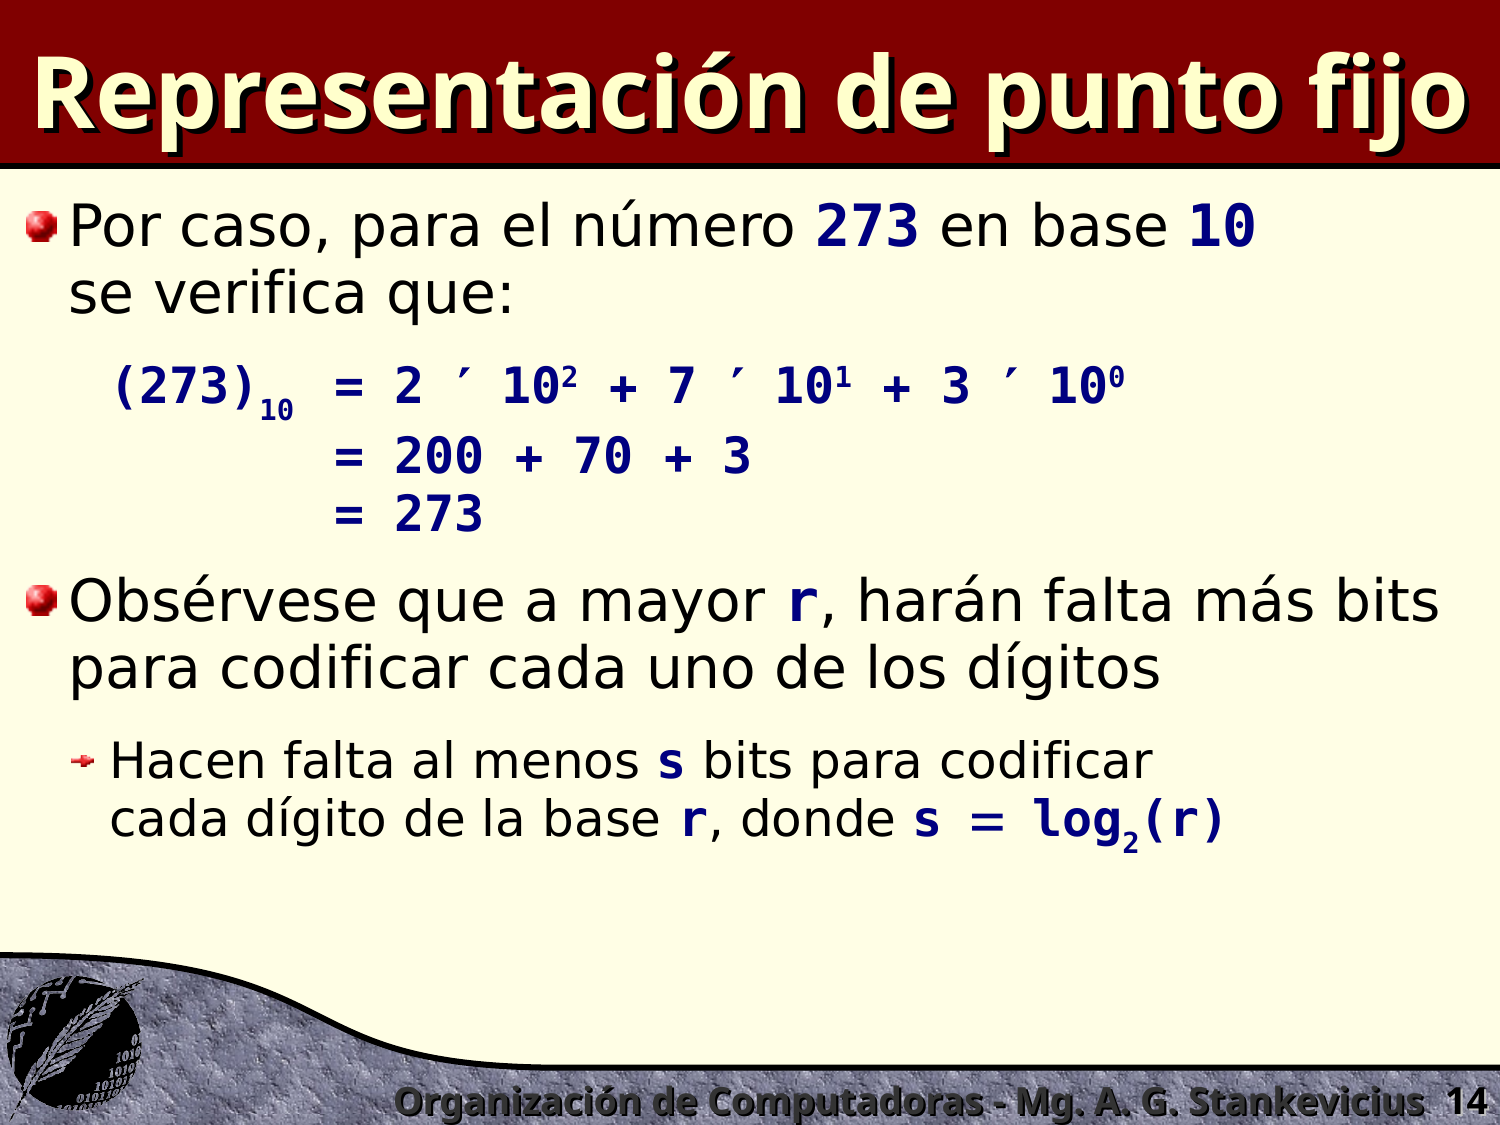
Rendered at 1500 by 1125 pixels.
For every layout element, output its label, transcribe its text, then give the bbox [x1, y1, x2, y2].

picture [1058, 1100, 1065, 1110]
picture [802, 1100, 806, 1110]
title Representación de punto fijo [15, 5, 1485, 160]
list Por caso, para el número 273 en base 10 se verifica que: (273)10 = 2 ´ 102 + 7 ´ 101 + 3 ´ 100 = 200 + 70 + 3 = 273 Obsérvese que a mayor r, harán falta más bits para codificar cada uno de los dígitos Hacen falta al menos s bits para codificar cada dígito de la base r, donde s = log2(r) [11, 192, 1486, 935]
picture [448, 1100, 455, 1110]
picture [0, 959, 1500, 1125]
